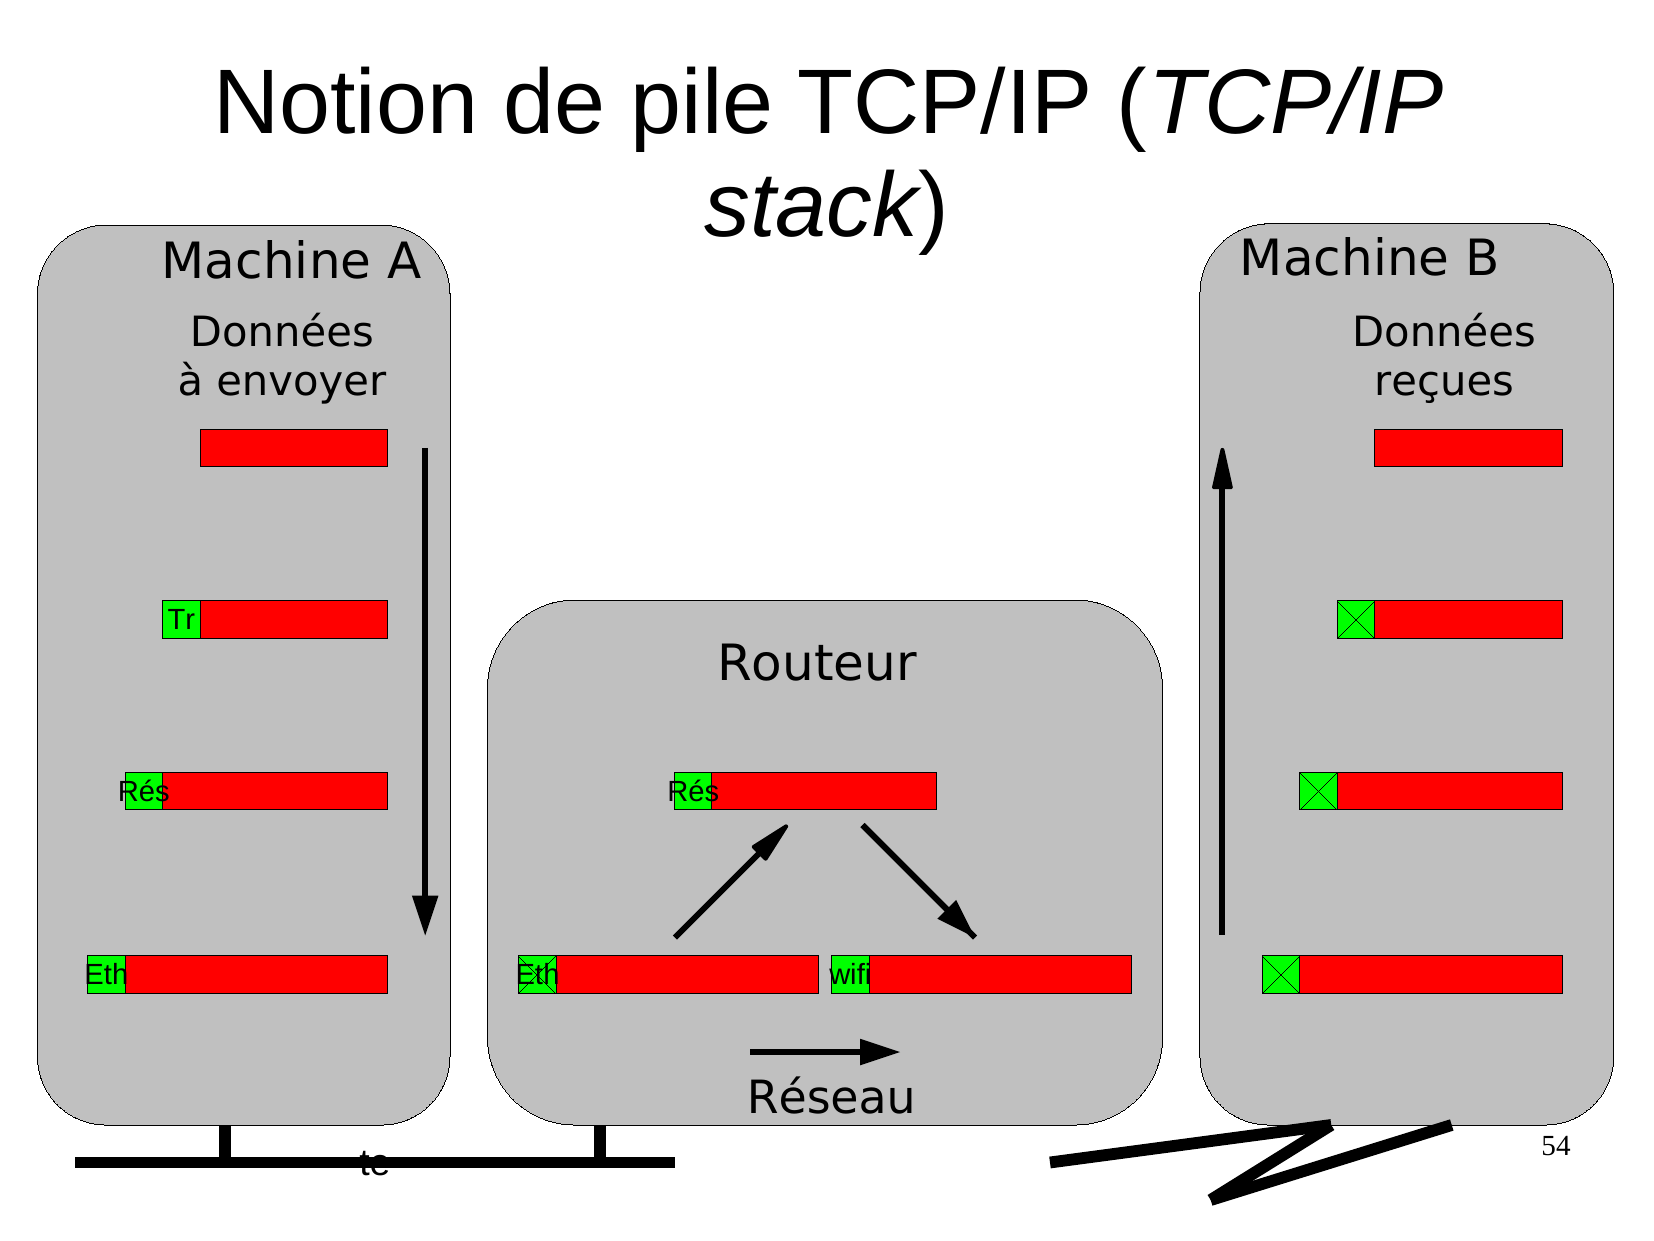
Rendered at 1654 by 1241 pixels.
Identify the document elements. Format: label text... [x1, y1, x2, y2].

text_box Eth [518, 955, 557, 994]
text_box Rés [674, 772, 712, 810]
text_box [37, 229, 451, 1126]
text_box Données à envoyer [162, 300, 402, 413]
text_box Machine B [1225, 221, 1515, 295]
text_box Rés [125, 772, 163, 810]
text_box Eth [87, 955, 126, 994]
text_box [1199, 228, 1614, 1126]
text_box Routeur [702, 626, 932, 700]
text_box Réseau [732, 1063, 931, 1133]
title Notion de pile TCP/IP (TCP/IP stack) [82, 49, 1571, 257]
text_box [487, 600, 1163, 1126]
text_box Données reçues [1337, 300, 1551, 413]
text_box wifi [831, 955, 870, 994]
text_box Tr [162, 600, 201, 639]
text_box Rés [125, 783, 133, 791]
text_box Rés [674, 783, 683, 791]
text_box Machine A [147, 225, 437, 299]
